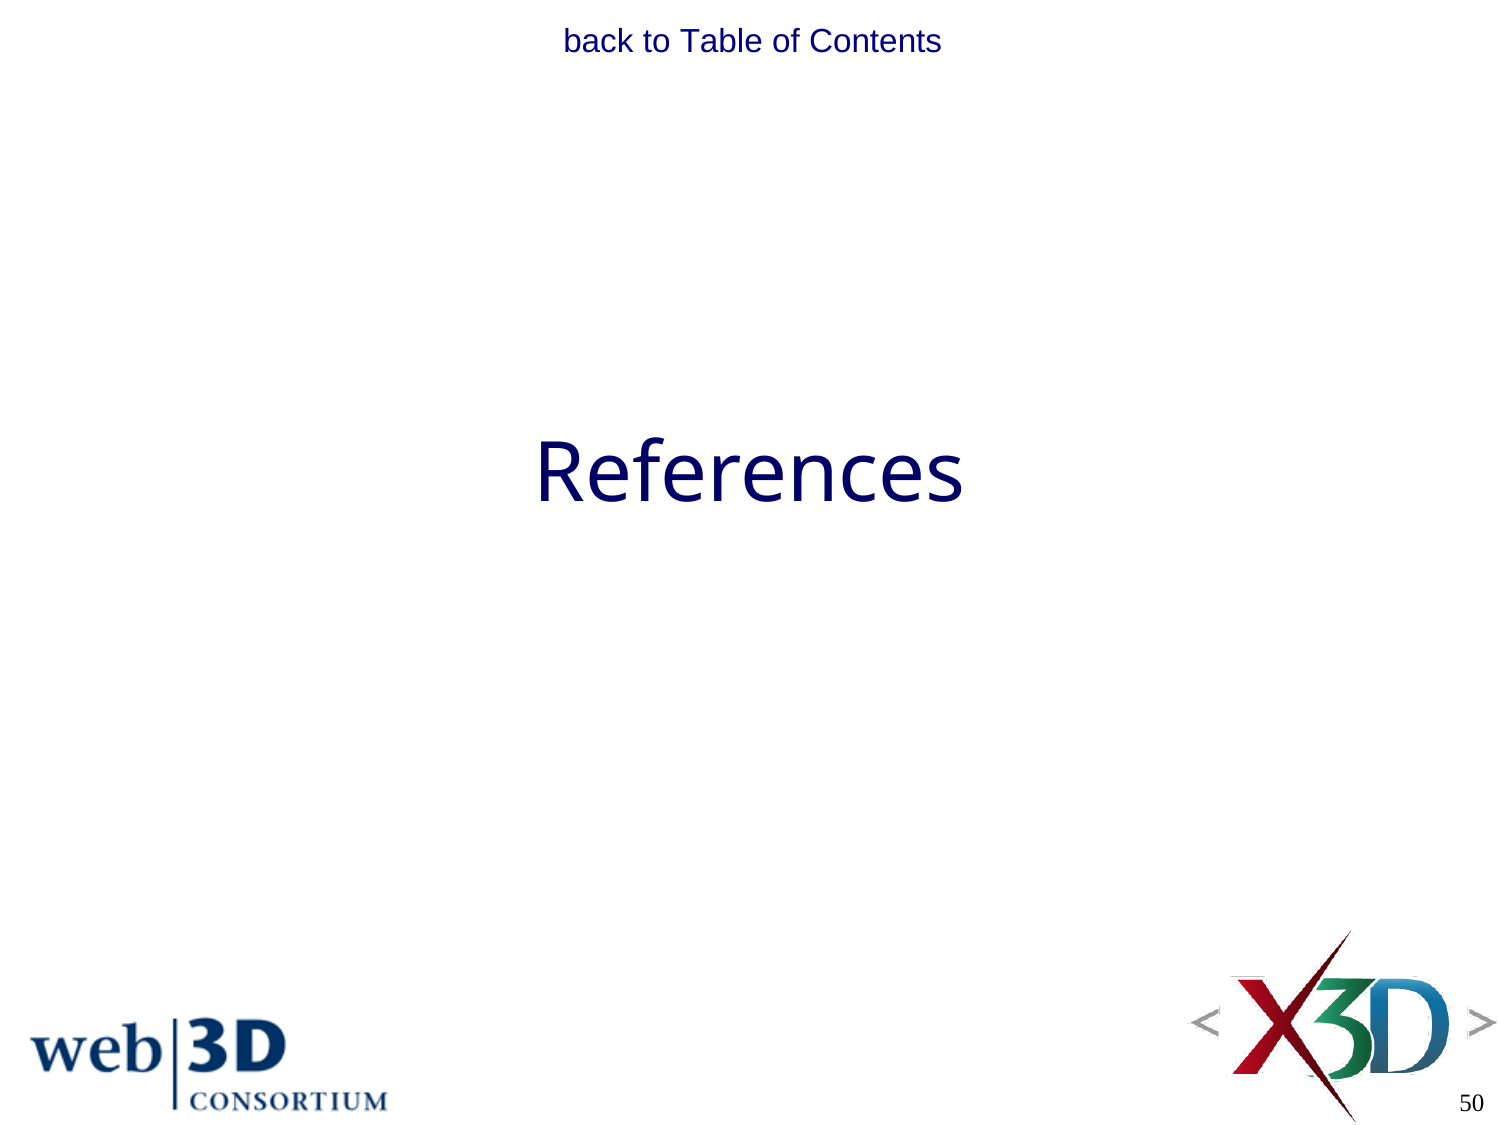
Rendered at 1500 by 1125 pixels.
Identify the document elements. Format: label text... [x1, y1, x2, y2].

picture [1187, 926, 1500, 1125]
picture [12, 1009, 413, 1121]
title References [112, 374, 1388, 563]
text_box back to Table of Contents [548, 14, 958, 68]
